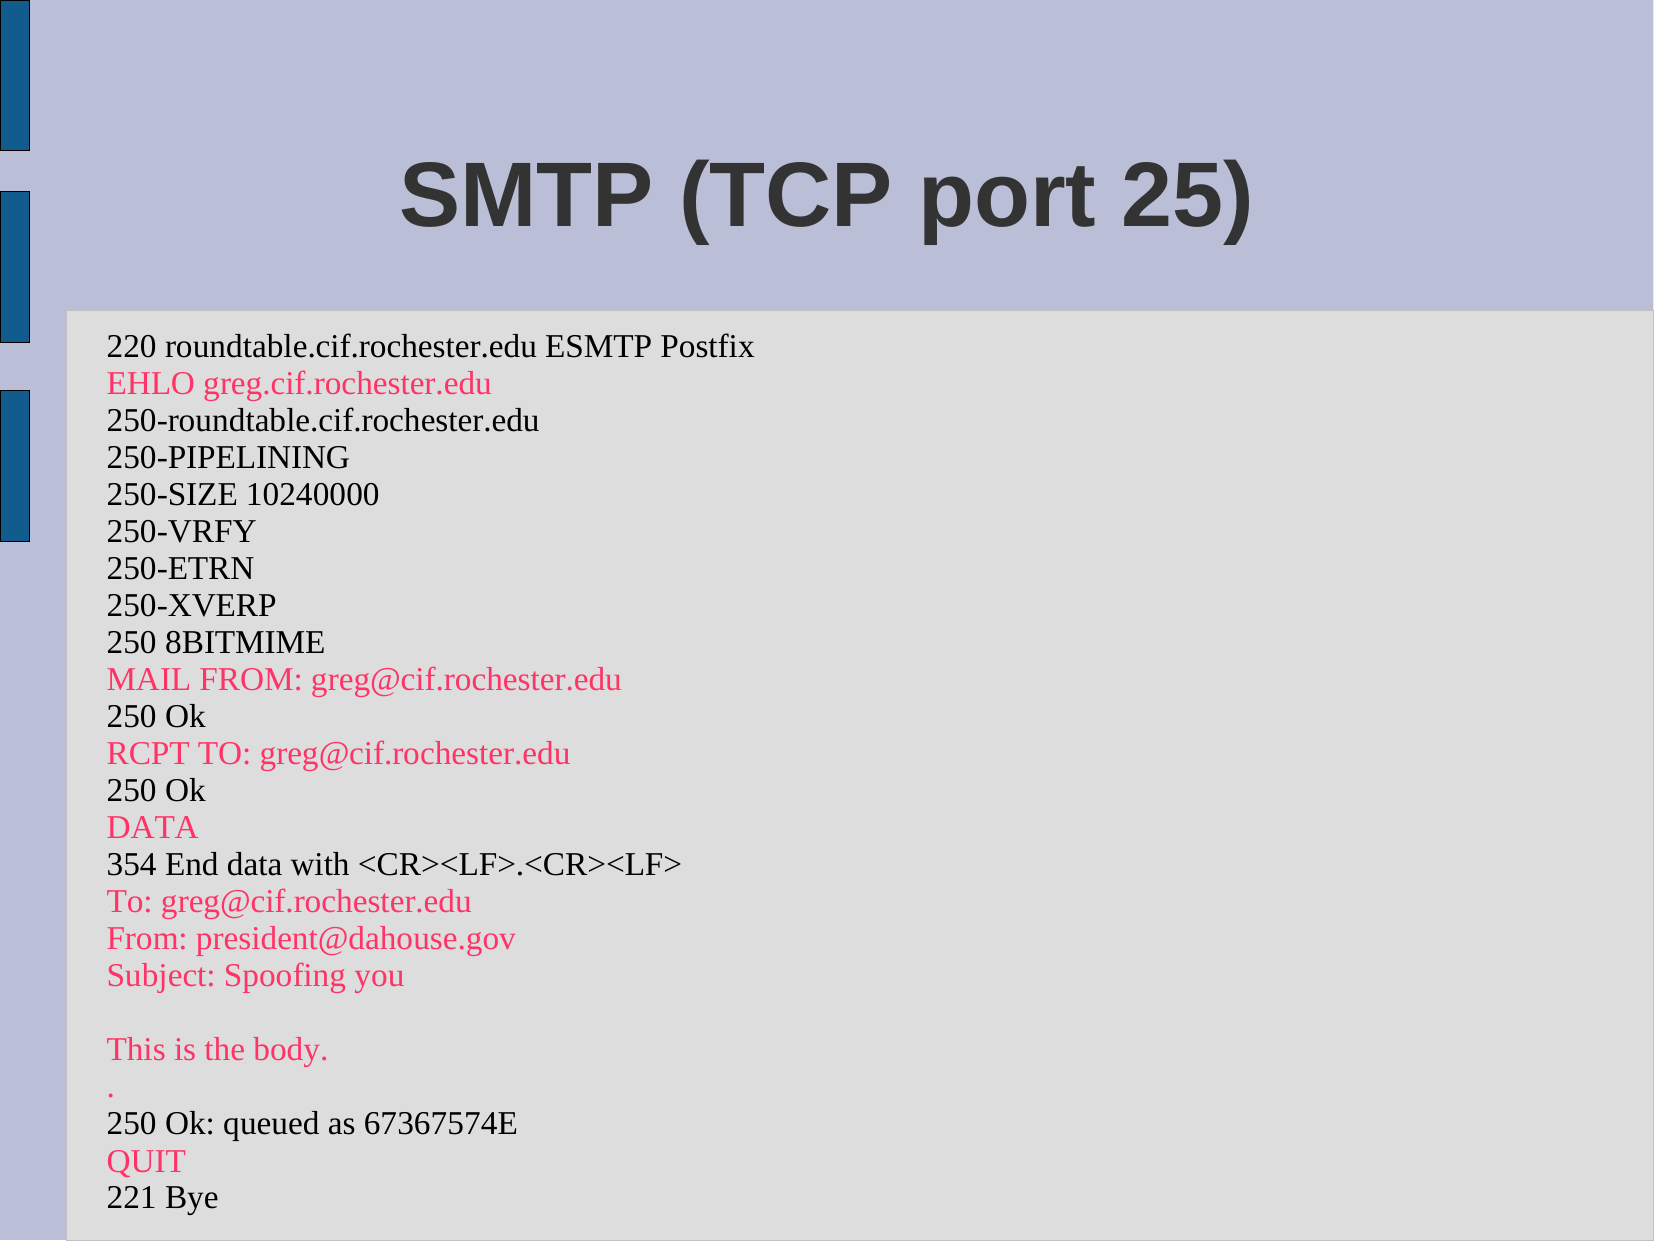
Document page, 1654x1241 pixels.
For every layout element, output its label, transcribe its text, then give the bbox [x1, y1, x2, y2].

title SMTP (TCP port 25) [121, 91, 1534, 299]
subtitle 220 roundtable.cif.rochester.edu ESMTP Postfix EHLO greg.cif.rochester.edu 250-roundtable.cif.rochester.edu 250-PIPELINING 250-SIZE 10240000 250-VRFY 250-ETRN 250-XVERP 250 8BITMIME MAIL FROM: greg@cif.rochester.edu 250 Ok RCPT TO: greg@cif.rochester.edu 250 Ok DATA 354 End data with <CR><LF>.<CR><LF> To: greg@cif.rochester.edu From: president@dahouse.gov Subject: Spoofing you This is the body. . 250 Ok: queued as 67367574E QUIT 221 Bye [106, 327, 1519, 1217]
